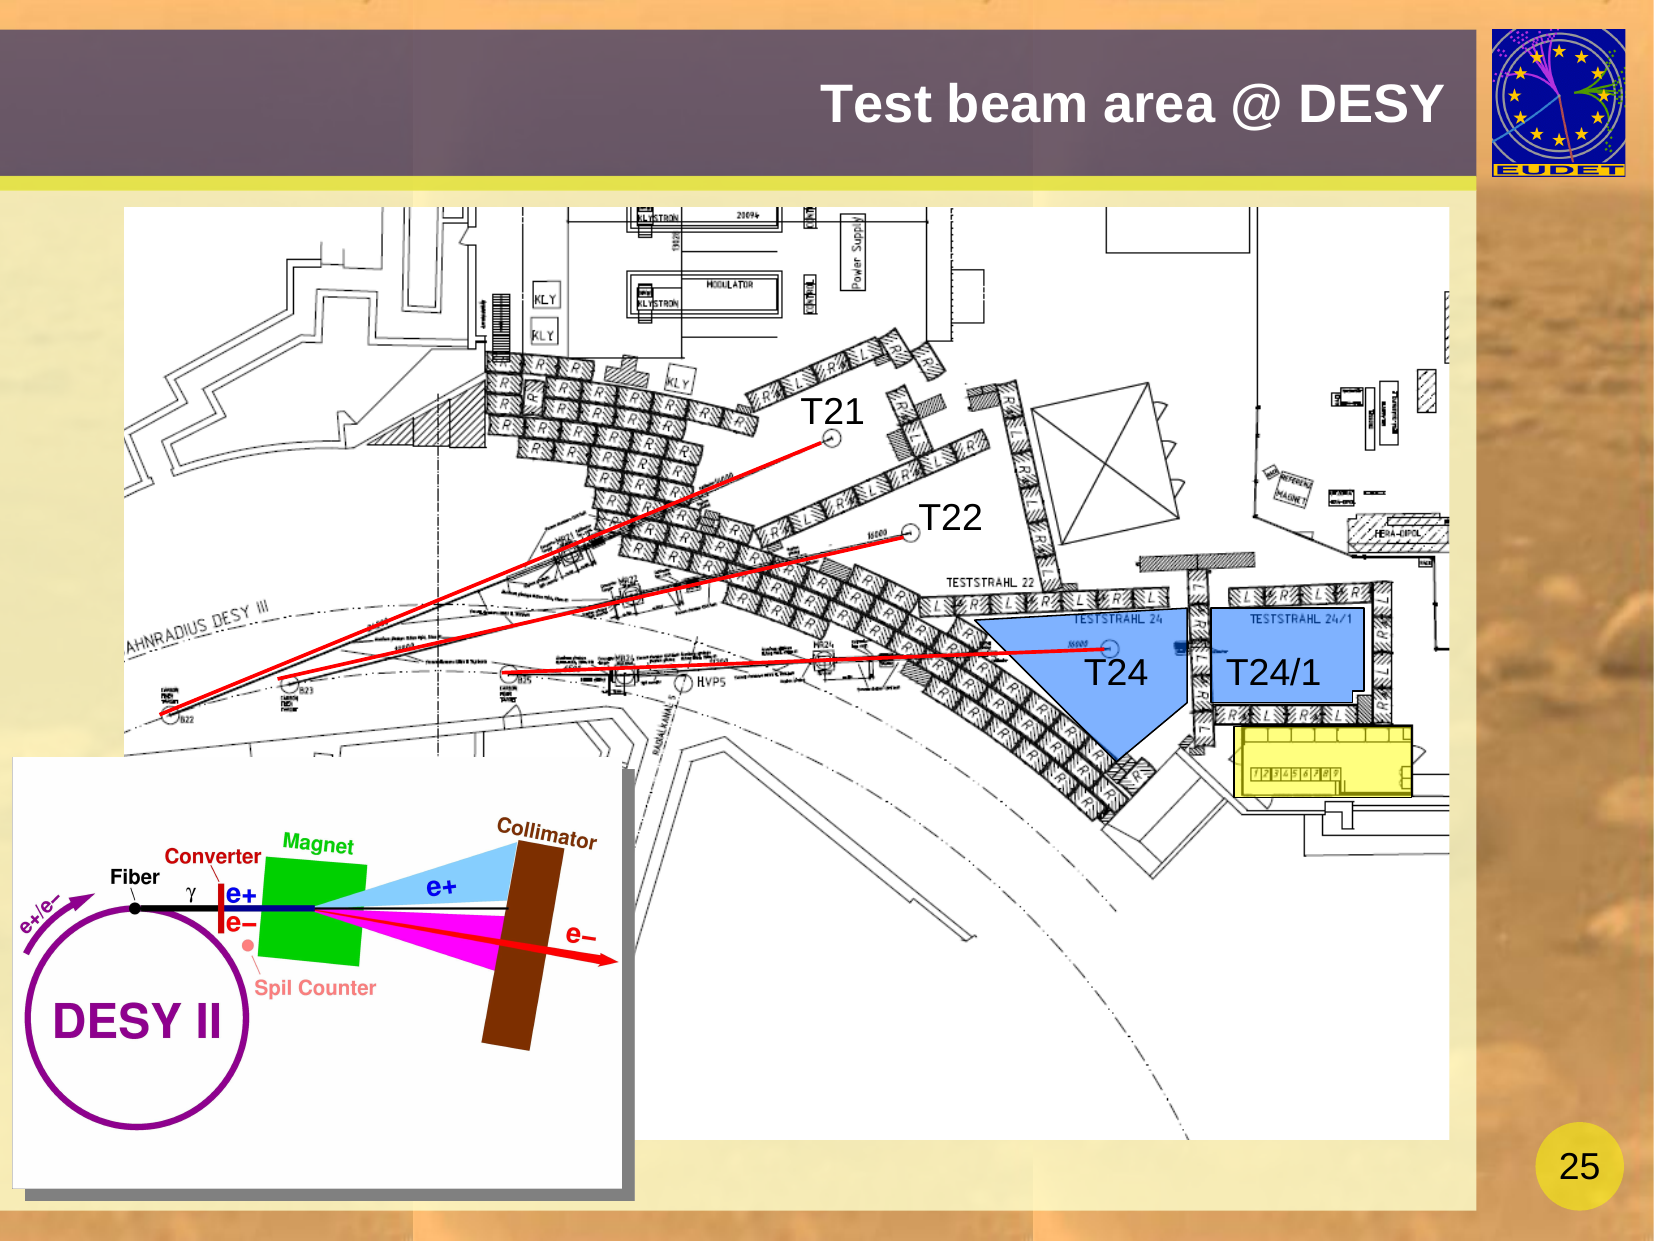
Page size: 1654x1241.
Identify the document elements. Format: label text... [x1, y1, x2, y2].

text_box T22 [903, 488, 998, 547]
picture [12, 207, 1450, 1189]
title Test beam area @ DESY [29, 59, 1447, 148]
text_box T24/1 [1211, 643, 1337, 702]
text_box [1234, 726, 1412, 798]
text_box [1210, 608, 1365, 703]
text_box T21 [785, 382, 880, 441]
text_box T24 [1068, 643, 1164, 702]
picture [0, 0, 1654, 1241]
text_box [974, 608, 1188, 762]
